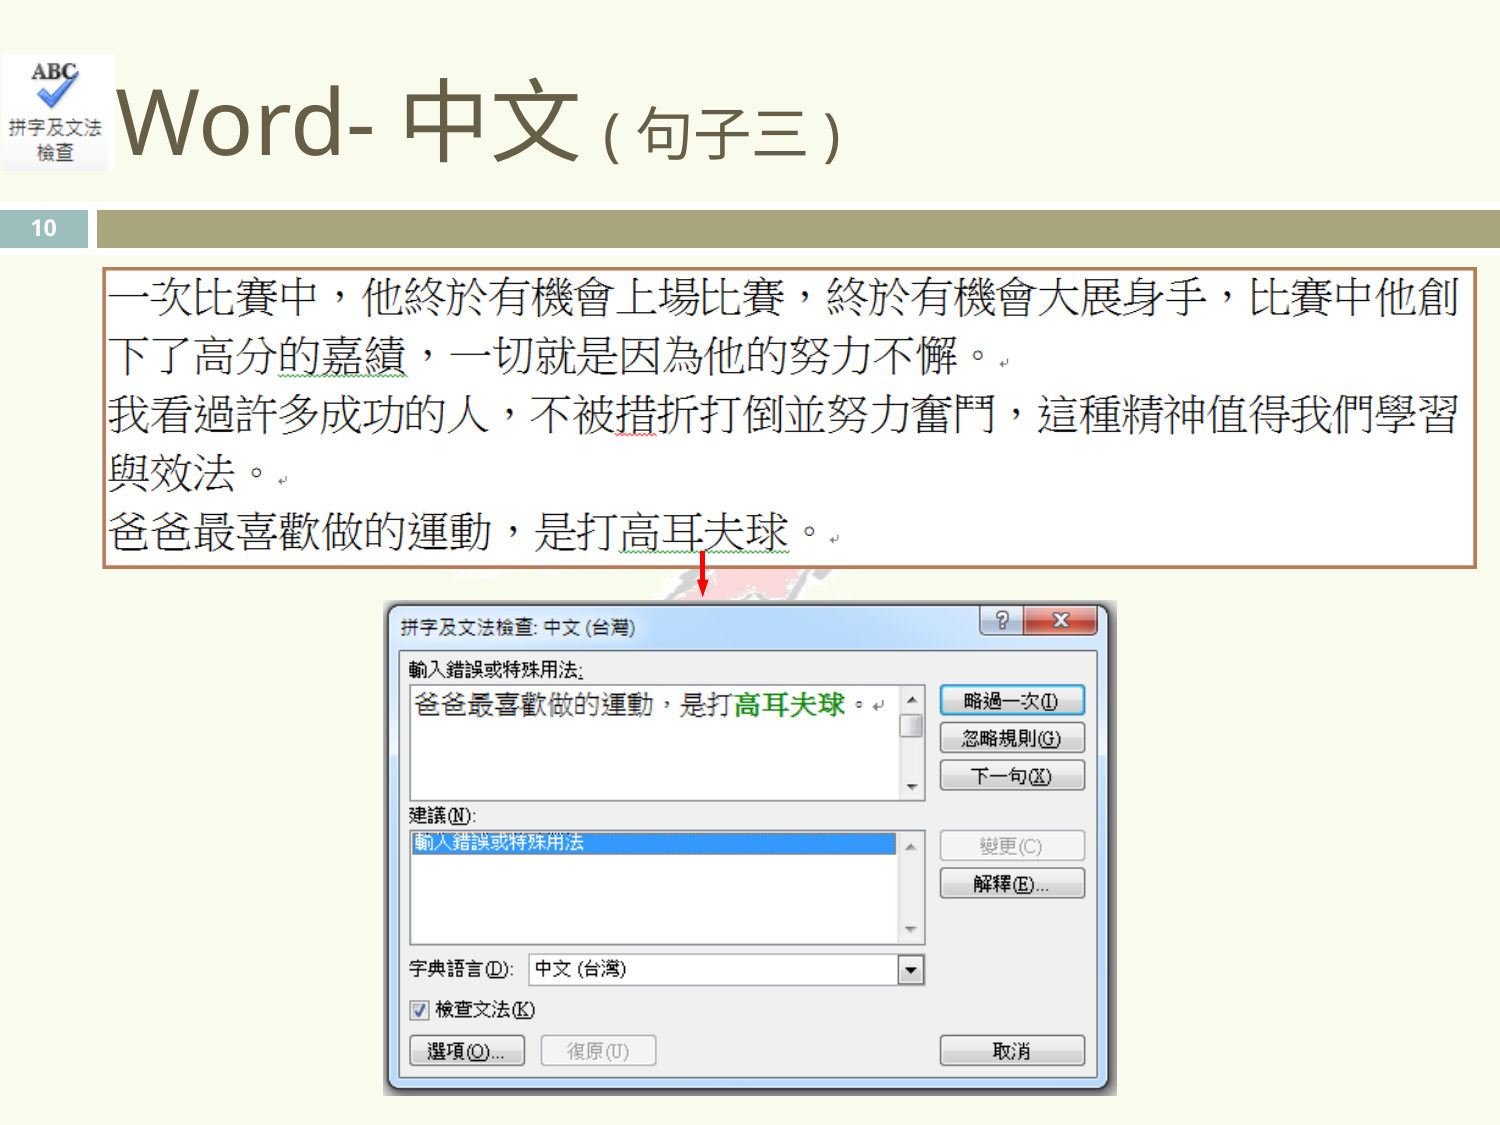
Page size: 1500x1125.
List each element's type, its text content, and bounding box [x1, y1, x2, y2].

title Word-中文(句子三) [100, 37, 1438, 201]
picture [383, 600, 1117, 1096]
picture [2, 54, 115, 171]
picture [100, 267, 1477, 569]
text_box 10 [0, 208, 88, 249]
